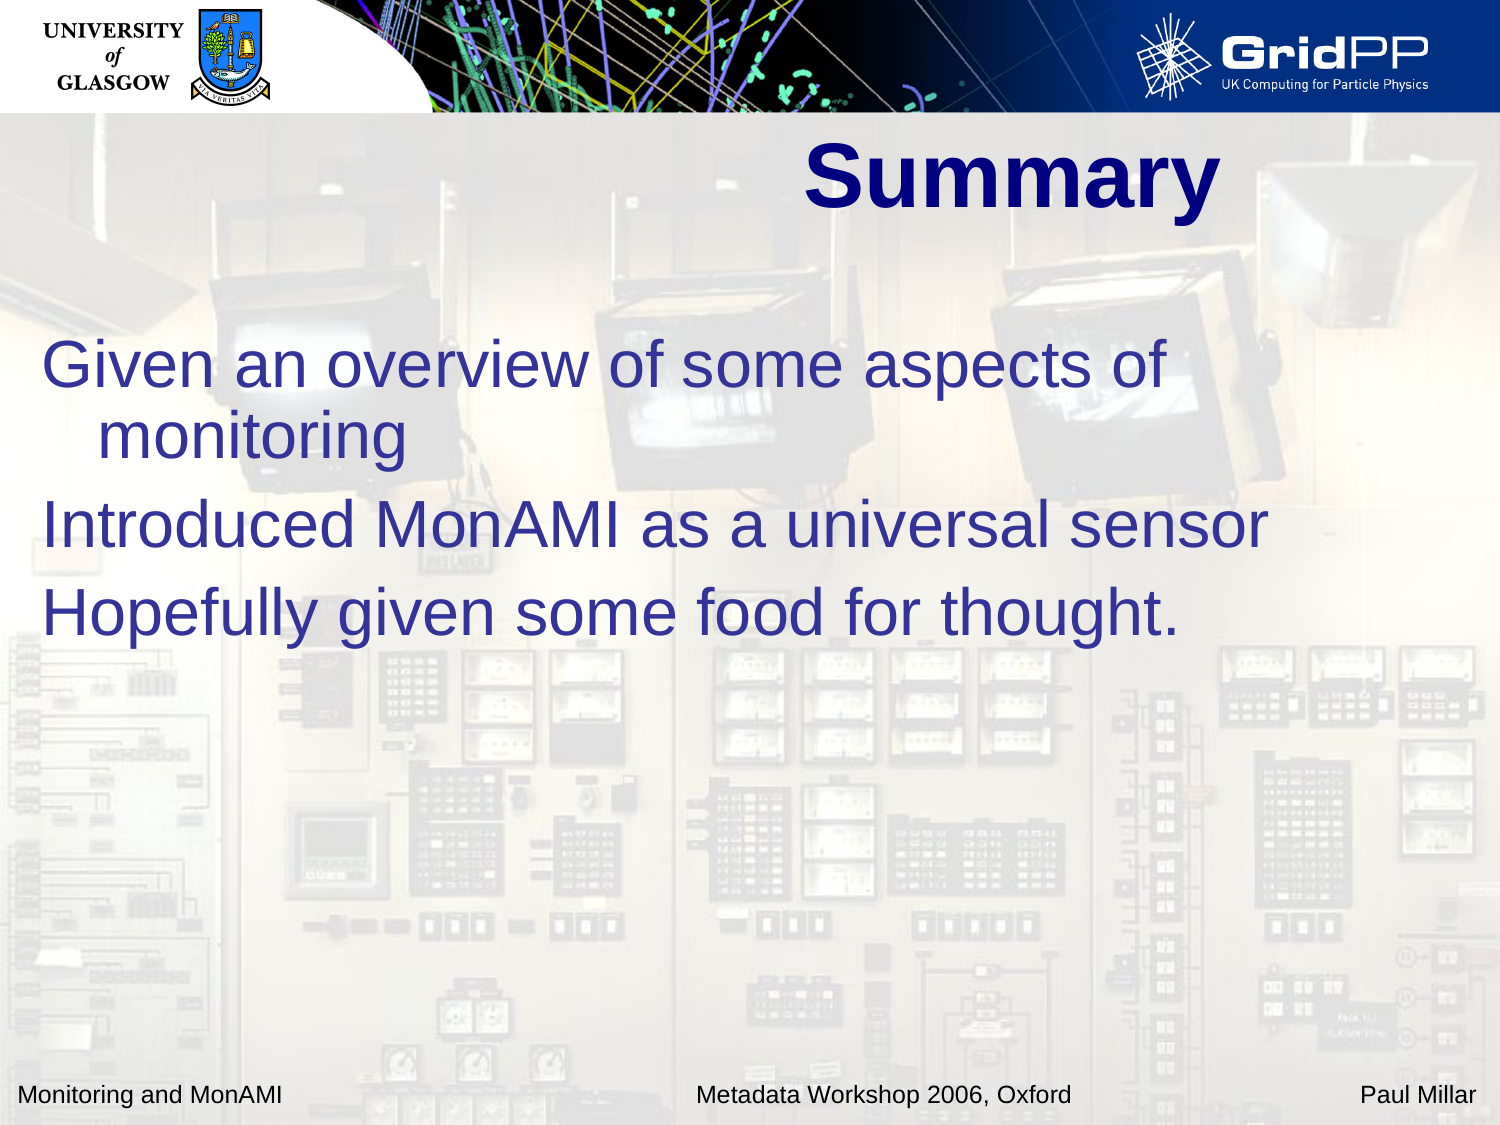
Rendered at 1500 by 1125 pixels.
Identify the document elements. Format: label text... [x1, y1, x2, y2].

title Summary [568, 127, 1457, 230]
list Given an overview of some aspects of monitoring Introduced MonAMI as a universal sensor Hopefully given some food for thought. [41, 329, 1442, 1058]
picture [0, 0, 1500, 1125]
